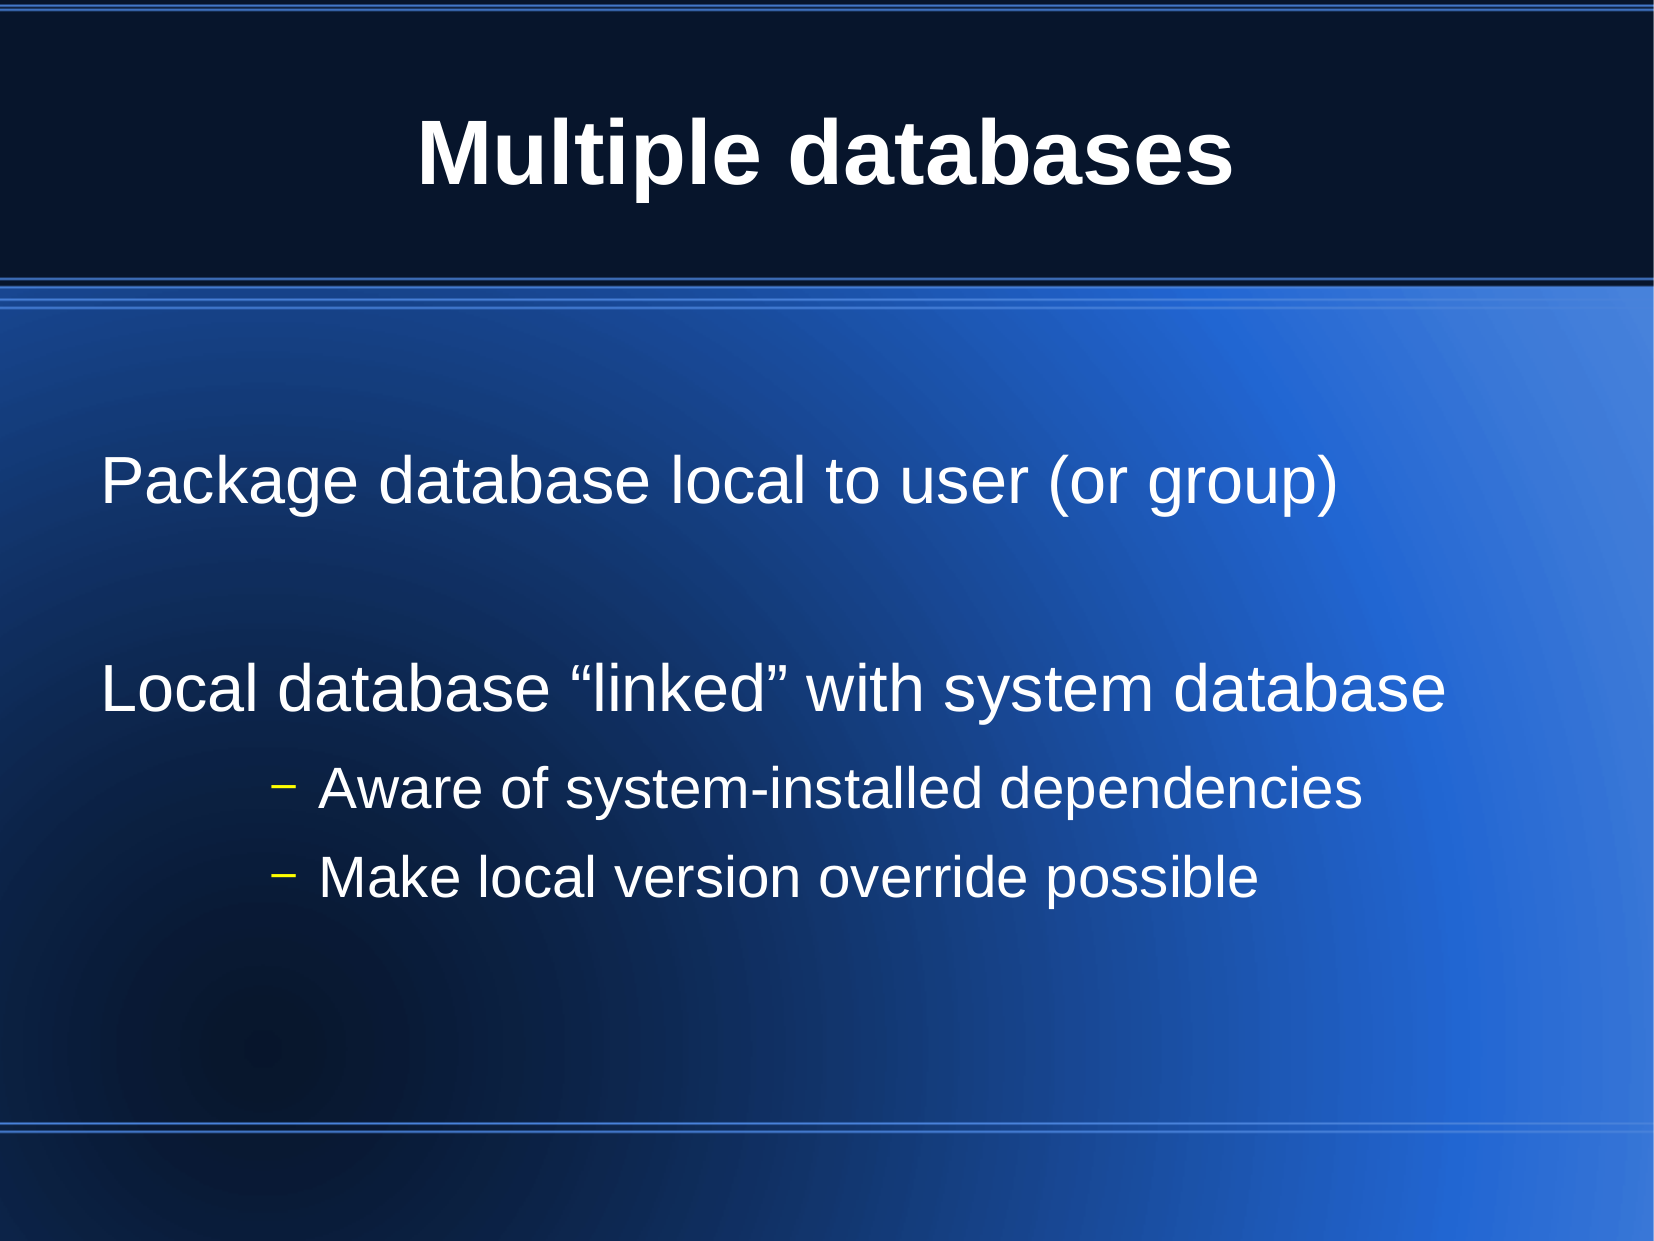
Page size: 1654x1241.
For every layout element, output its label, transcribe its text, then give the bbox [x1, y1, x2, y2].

list Package database local to user (or group) Local database “linked” with system database Aware of system-installed dependencies Make local version override possible [82, 442, 1571, 999]
picture [0, 0, 1654, 1241]
title Multiple databases [82, 56, 1571, 250]
